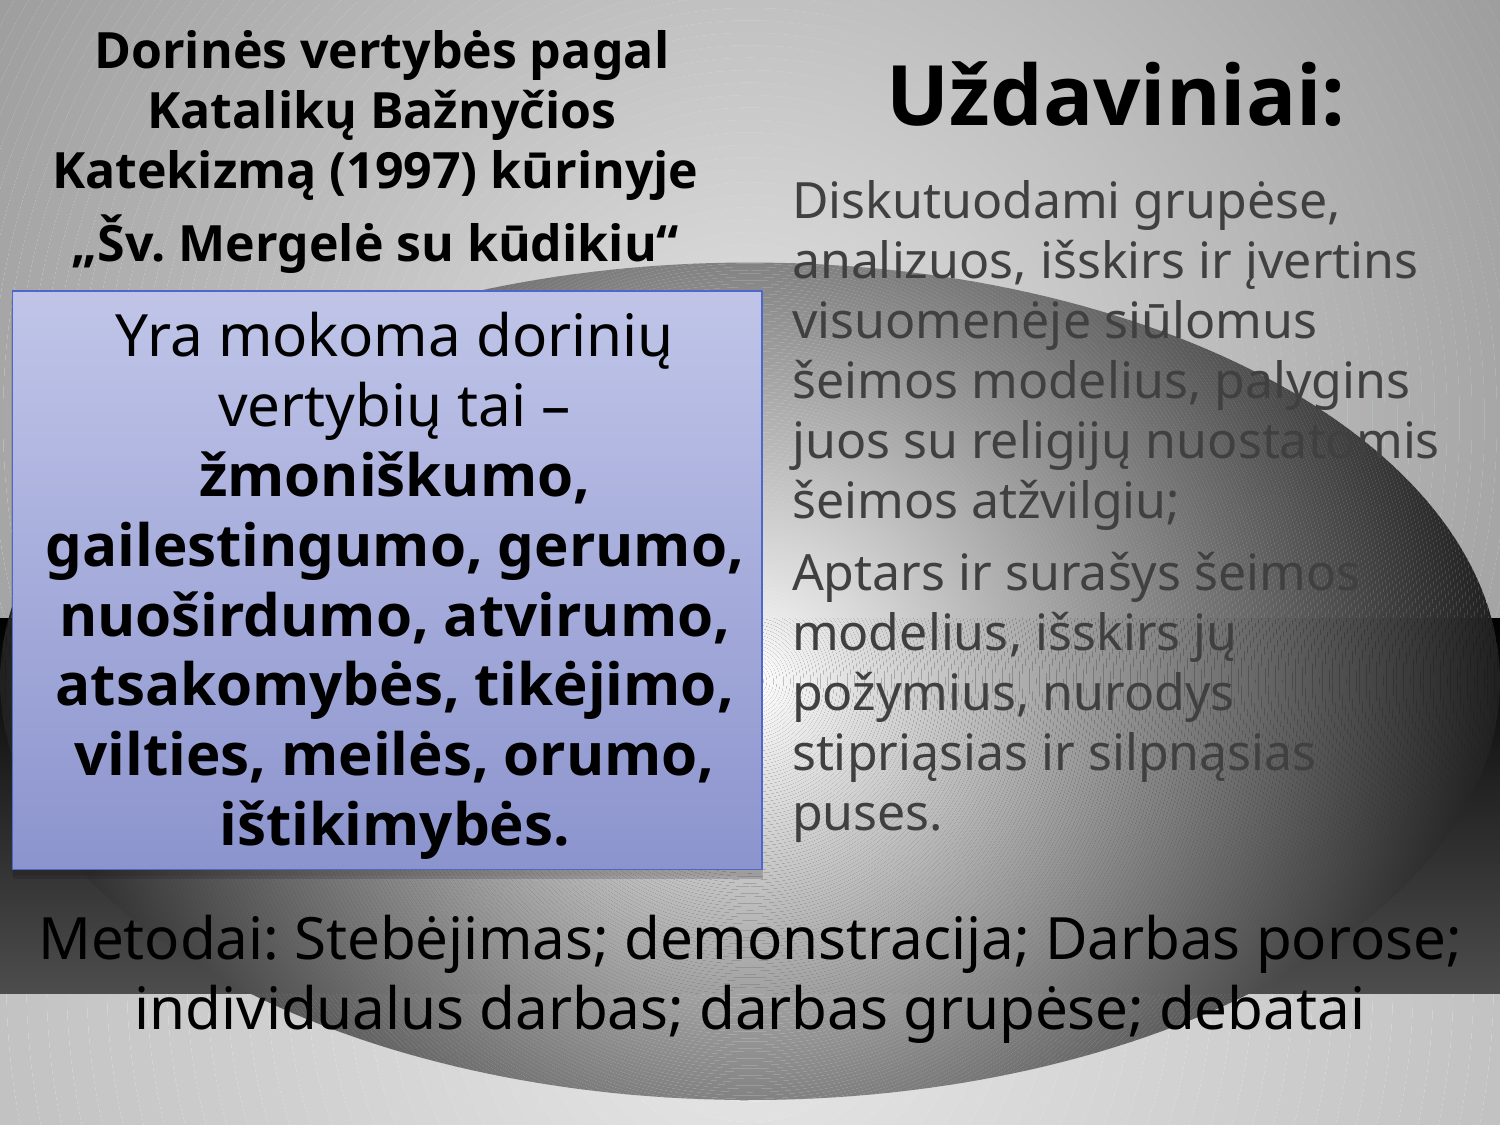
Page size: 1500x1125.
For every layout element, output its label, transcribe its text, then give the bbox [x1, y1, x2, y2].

title Metodai: Stebėjimas; demonstracija; Darbas porose; individualus darbas; darbas grupėse; debatai [0, 893, 1500, 1071]
list Diskutuodami grupėse, analizuos, išskirs ir įvertins visuomenėje siūlomus šeimos modelius, palygins juos su religijų nuostatomis šeimos atžvilgiu; Aptars ir surašys šeimos modelius, išskirs jų požymius, nurodys stipriąsias ir silpnąsias puses. [761, 160, 1471, 870]
list Uždaviniai: [762, 19, 1471, 150]
list Yra mokoma dorinių vertybių tai – žmoniškumo, gailestingumo, gerumo, nuoširdumo, atvirumo, atsakomybės, tikėjimo, vilties, meilės, orumo, ištikimybės. [12, 290, 761, 870]
list Dorinės vertybės pagal Katalikų Bažnyčios Katekizmą (1997) kūrinyje „Šv. Mergelė su kūdikiu“ [27, 0, 737, 279]
